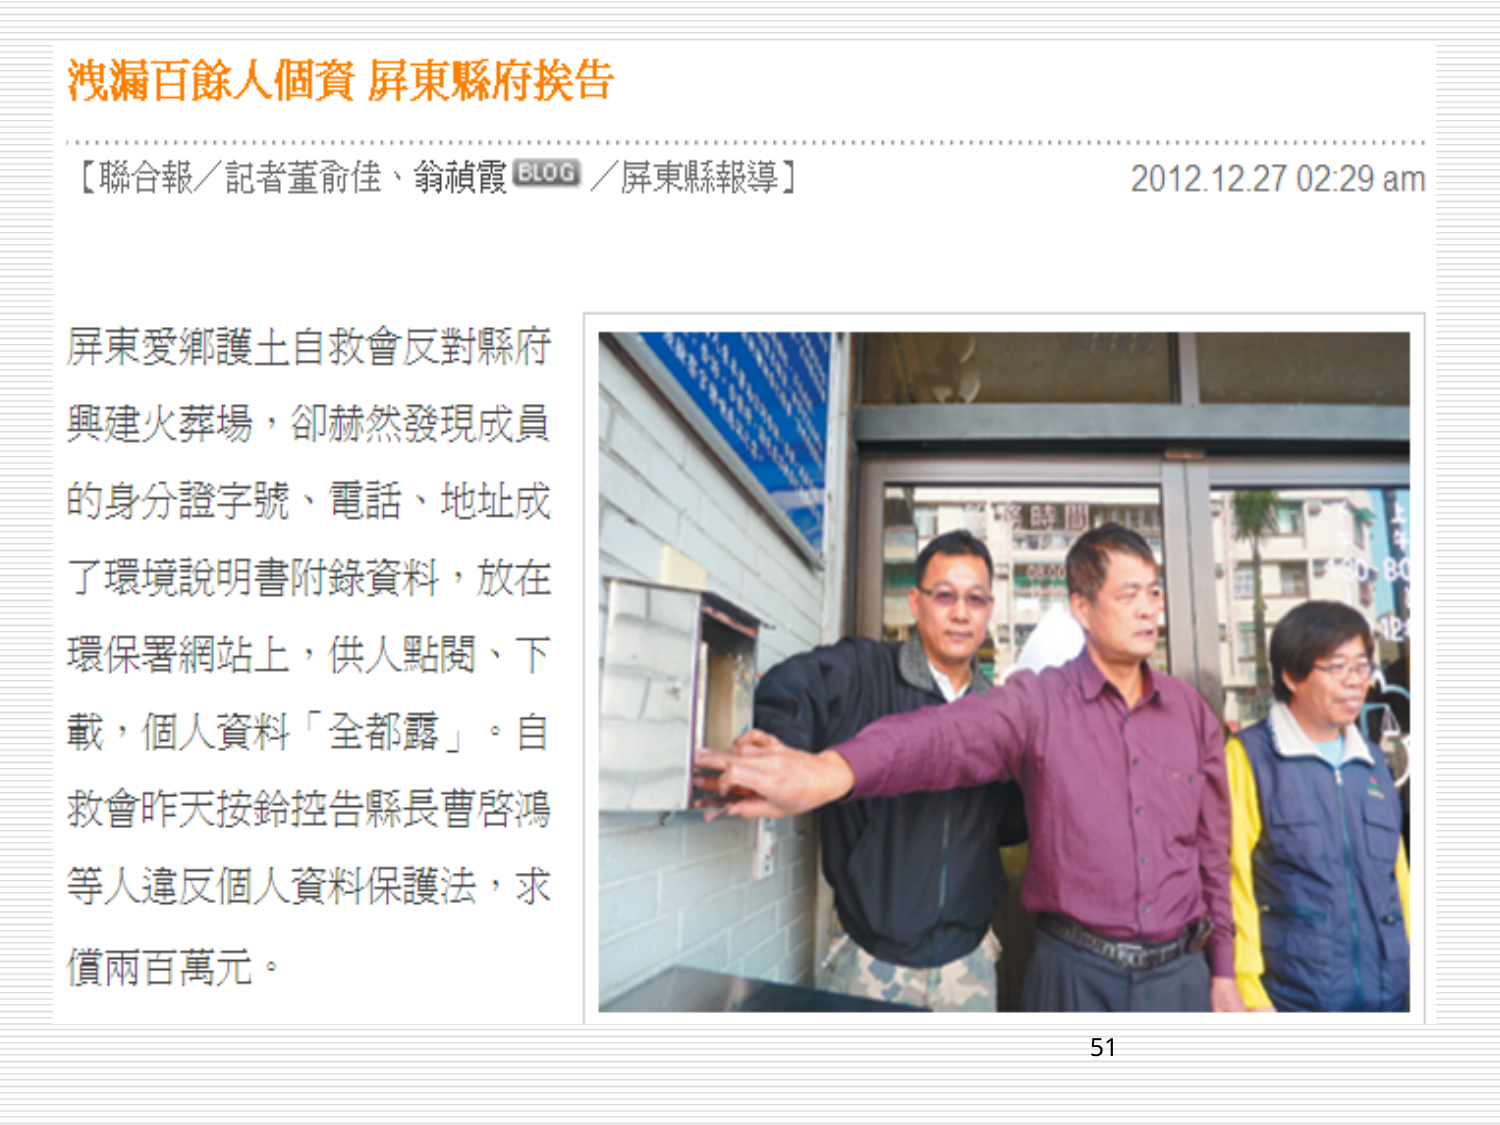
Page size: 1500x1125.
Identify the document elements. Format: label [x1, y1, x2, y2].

text_box [1074, 1024, 1400, 1103]
picture [53, 42, 1436, 1024]
